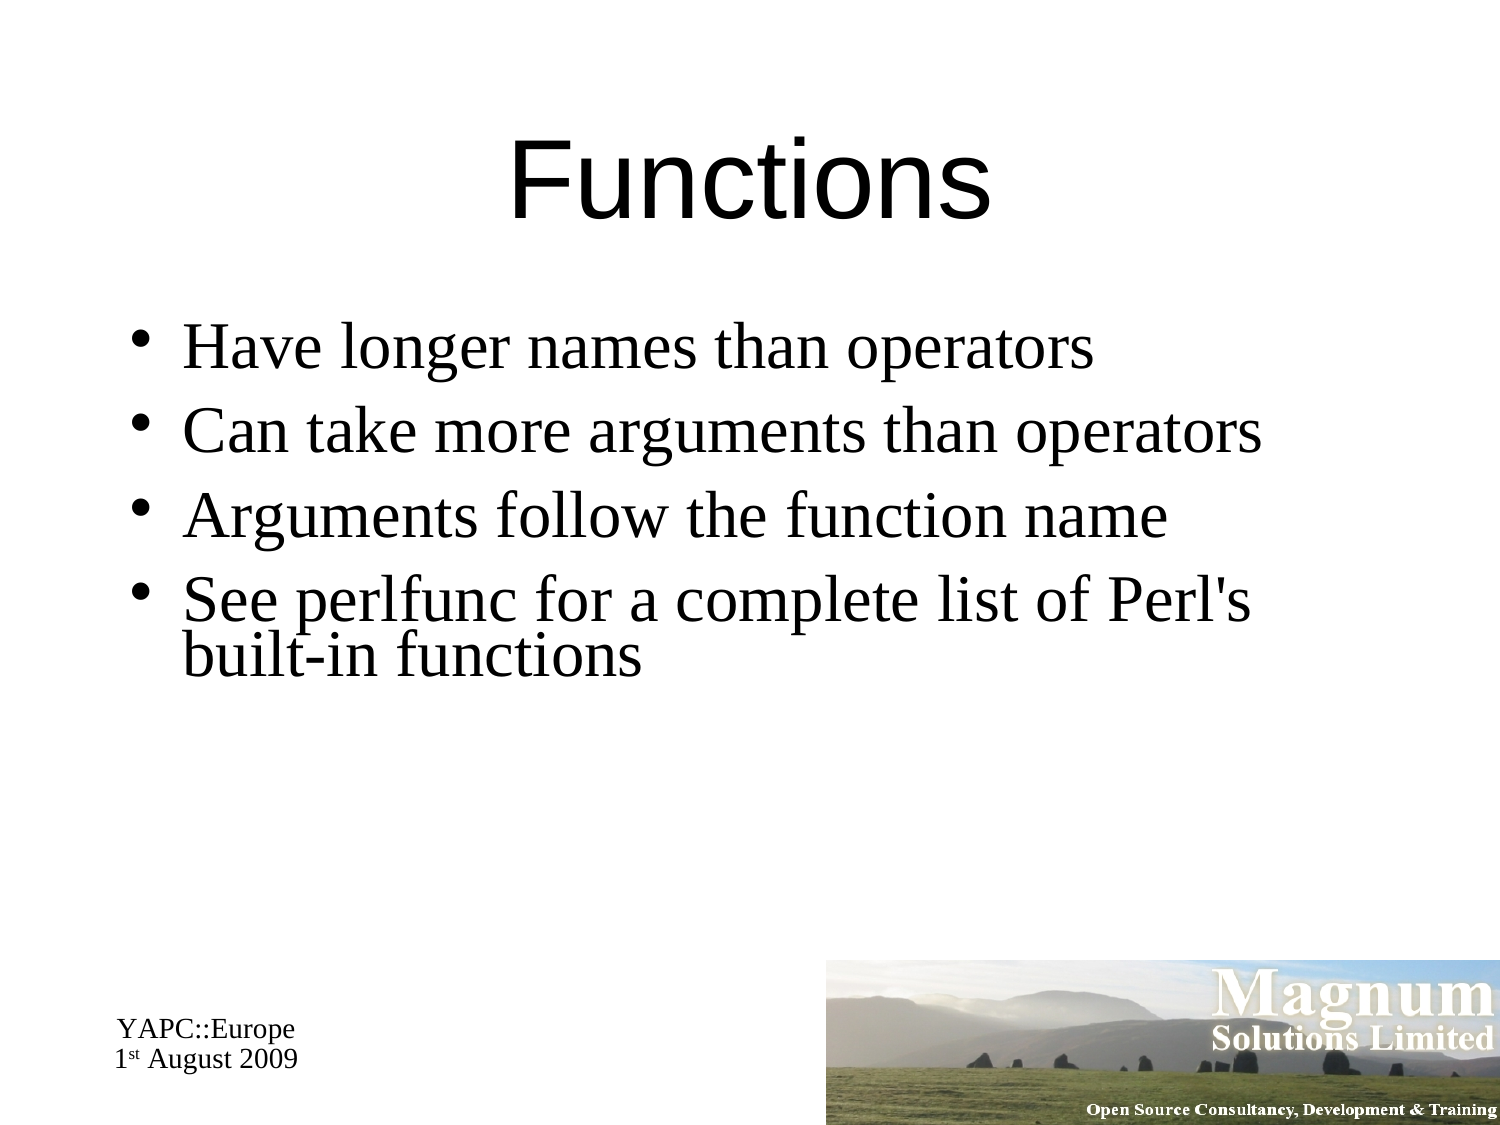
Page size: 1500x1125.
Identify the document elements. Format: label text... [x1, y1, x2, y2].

list Have longer names than operators Can take more arguments than operators Arguments follow the function name See perlfunc for a complete list of Perl's built-in functions [112, 324, 1388, 707]
title Functions [112, 62, 1388, 250]
picture [826, 960, 1500, 1125]
